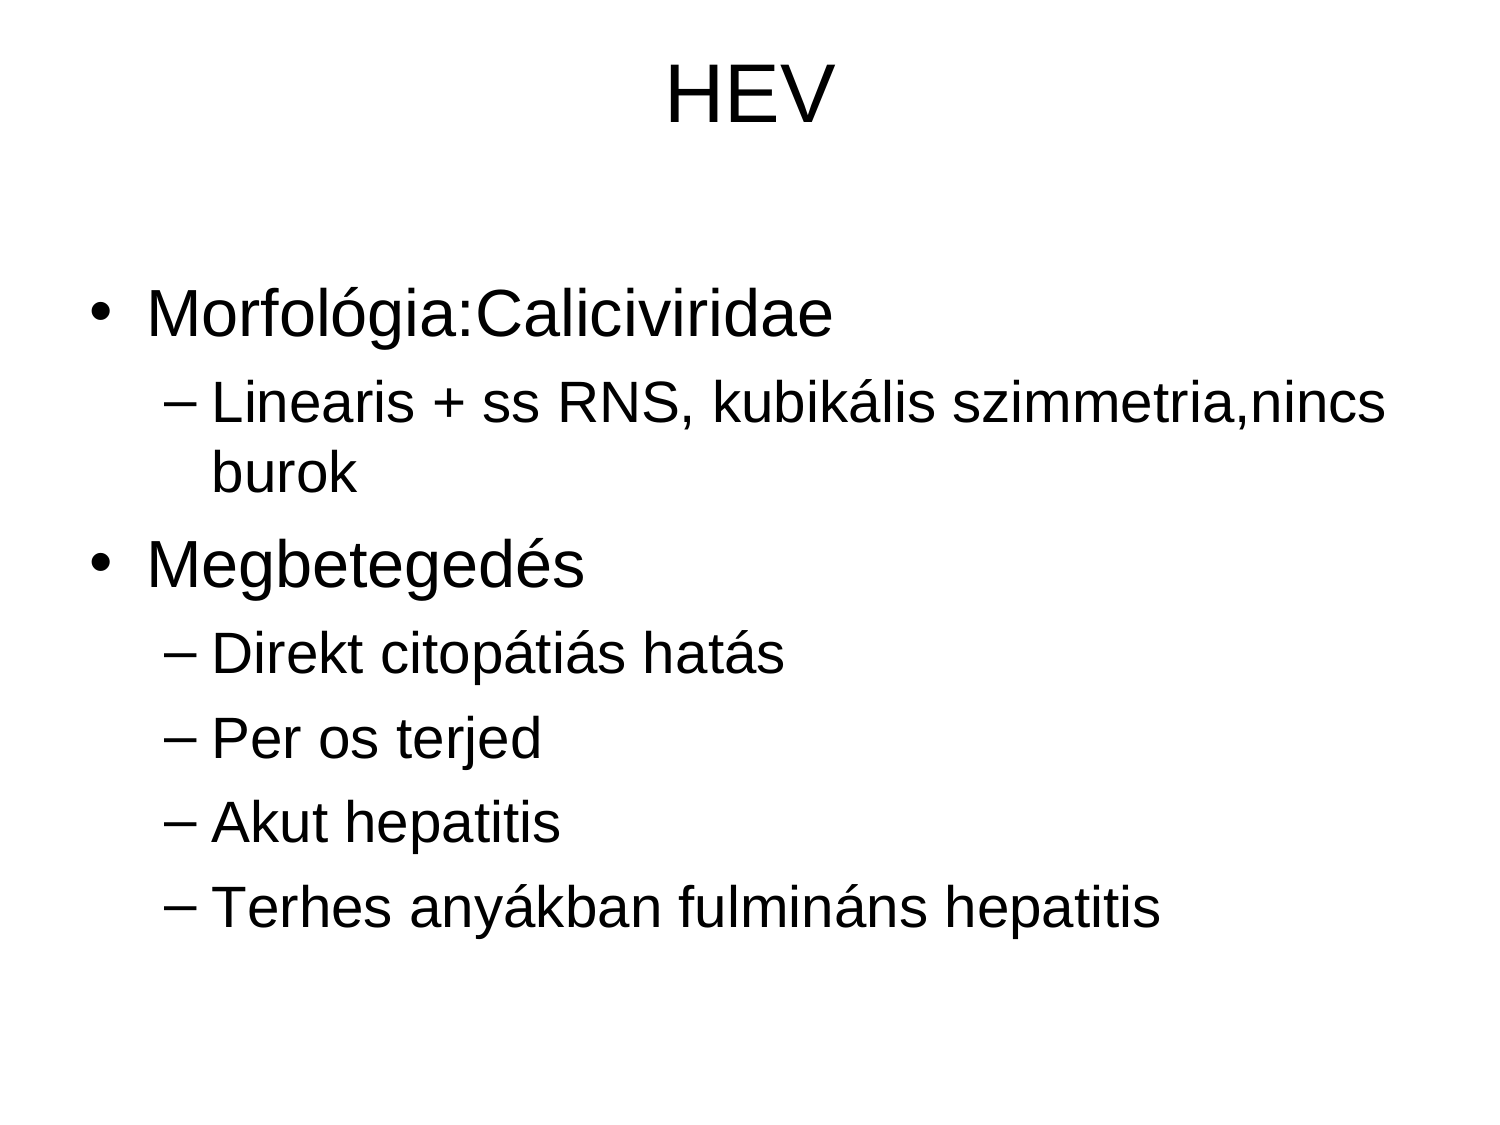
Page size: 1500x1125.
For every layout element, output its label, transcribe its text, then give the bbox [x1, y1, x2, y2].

list Morfológia:Caliciviridae Linearis + ss RNS, kubikális szimmetria,nincs burok Megbetegedés Direkt citopátiás hatás Per os terjed Akut hepatitis Terhes anyákban fulmináns hepatitis [75, 262, 1426, 1005]
title HEV [75, 31, 1426, 247]
